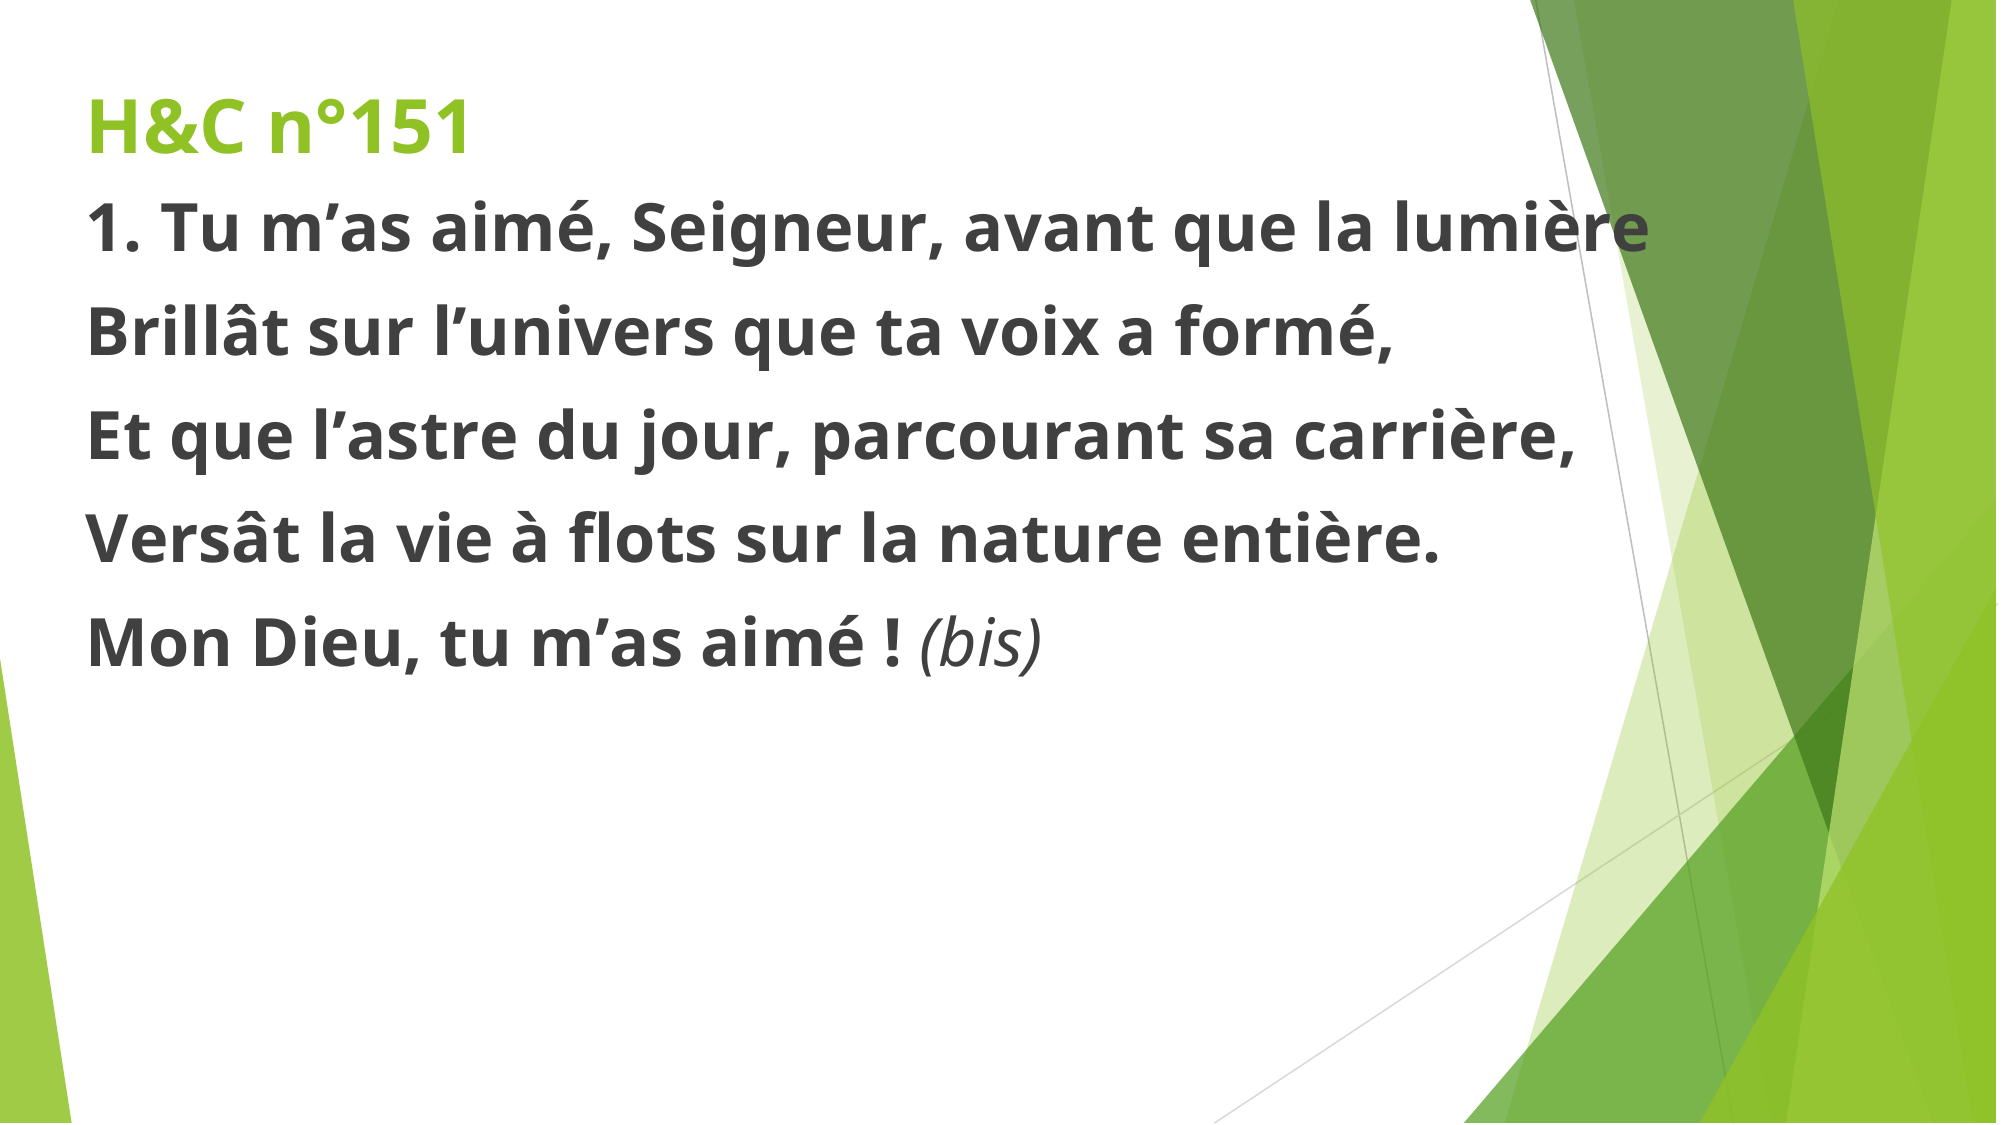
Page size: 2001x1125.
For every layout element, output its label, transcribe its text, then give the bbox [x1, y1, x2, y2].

text_box 1. Tu m’as aimé, Seigneur, avant que la lumière Brillât sur l’univers que ta voix a formé, Et que l’astre du jour, parcourant sa carrière, Versât la vie à flots sur la nature entière. Mon Dieu, tu m’as aimé ! (bis) [70, 165, 2001, 1037]
text_box H&C n°151 [70, 70, 1522, 165]
